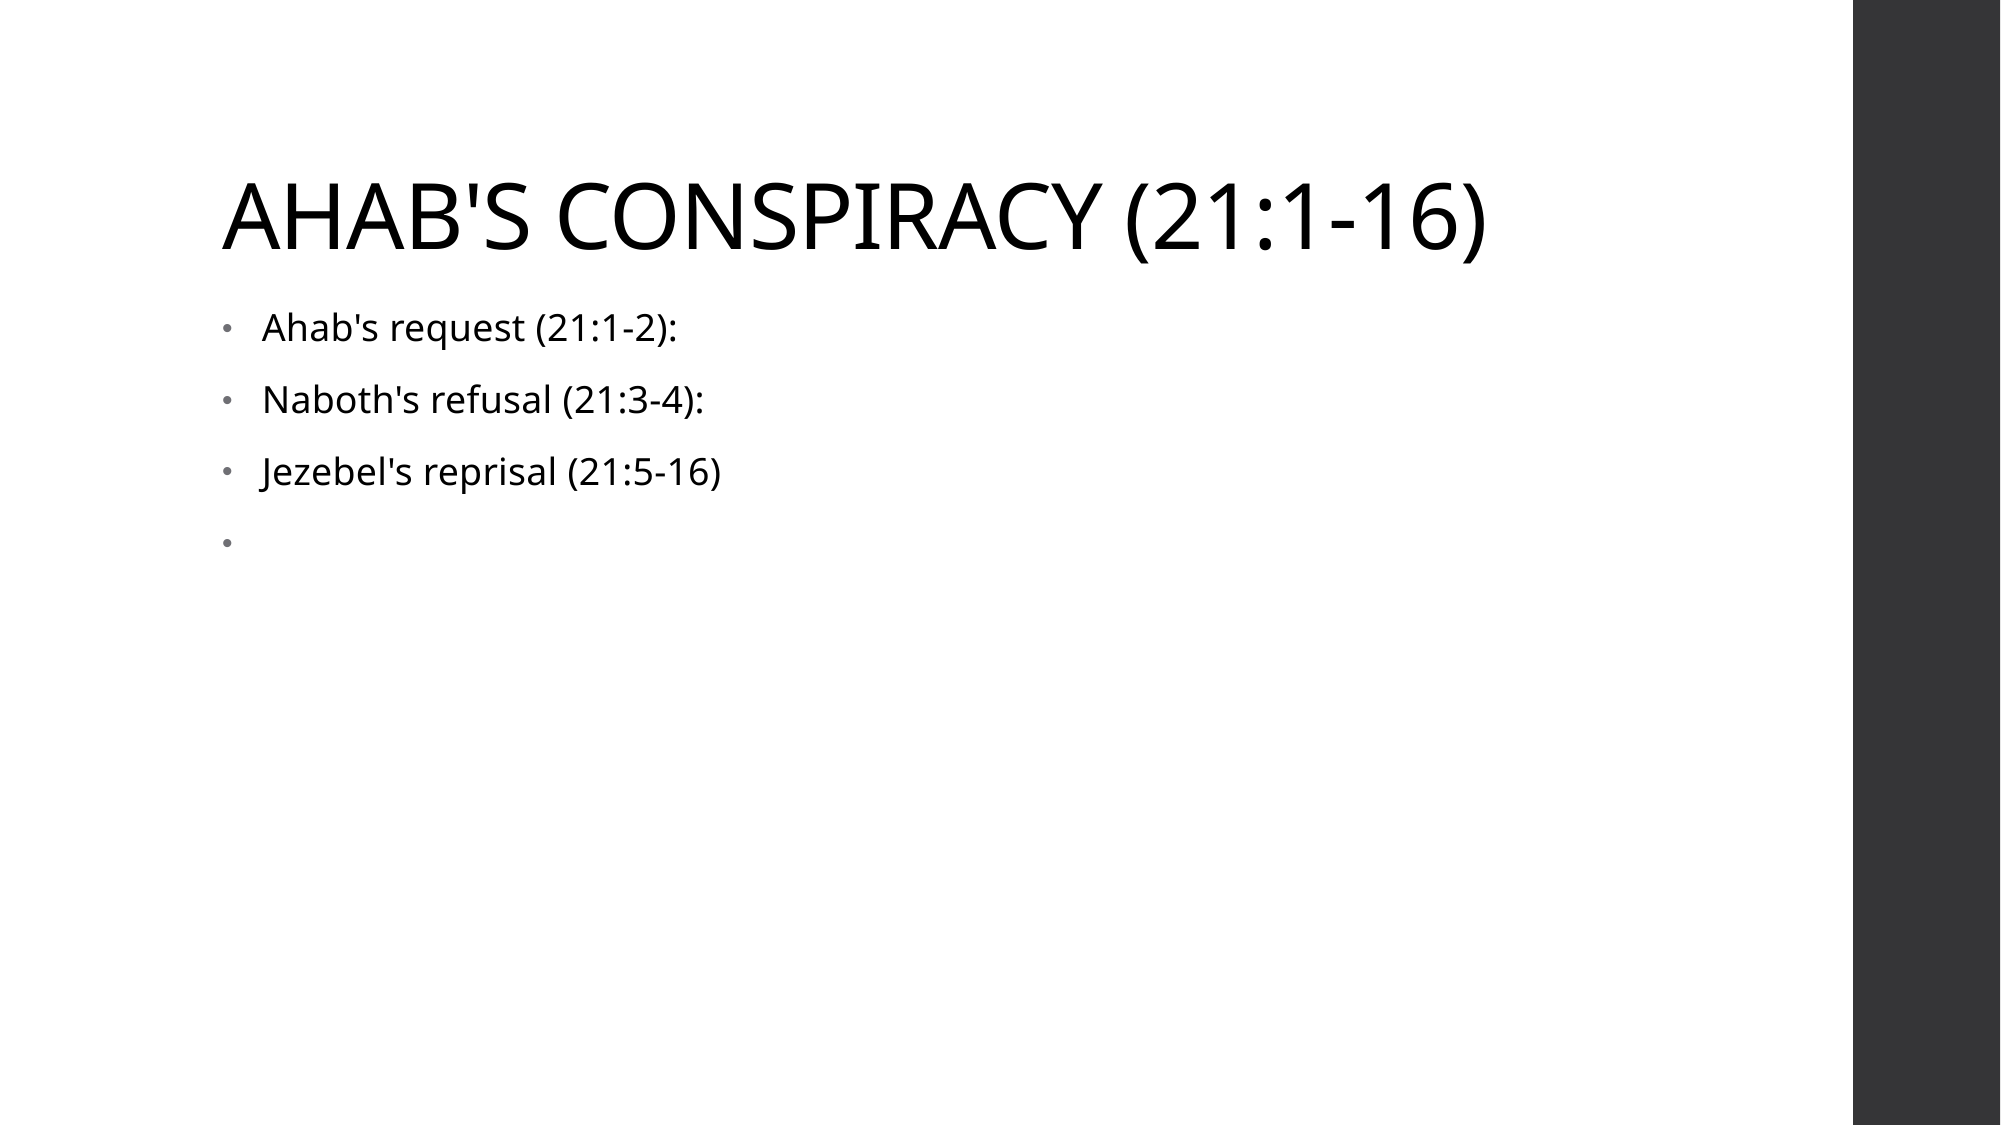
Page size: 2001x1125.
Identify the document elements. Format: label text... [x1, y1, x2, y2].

list Ahab's request (21:1-2): Naboth's refusal (21:3-4): Jezebel's reprisal (21:5-16) [206, 299, 1617, 1014]
title AHAB'S CONSPIRACY (21:1-16) [206, 60, 1797, 278]
